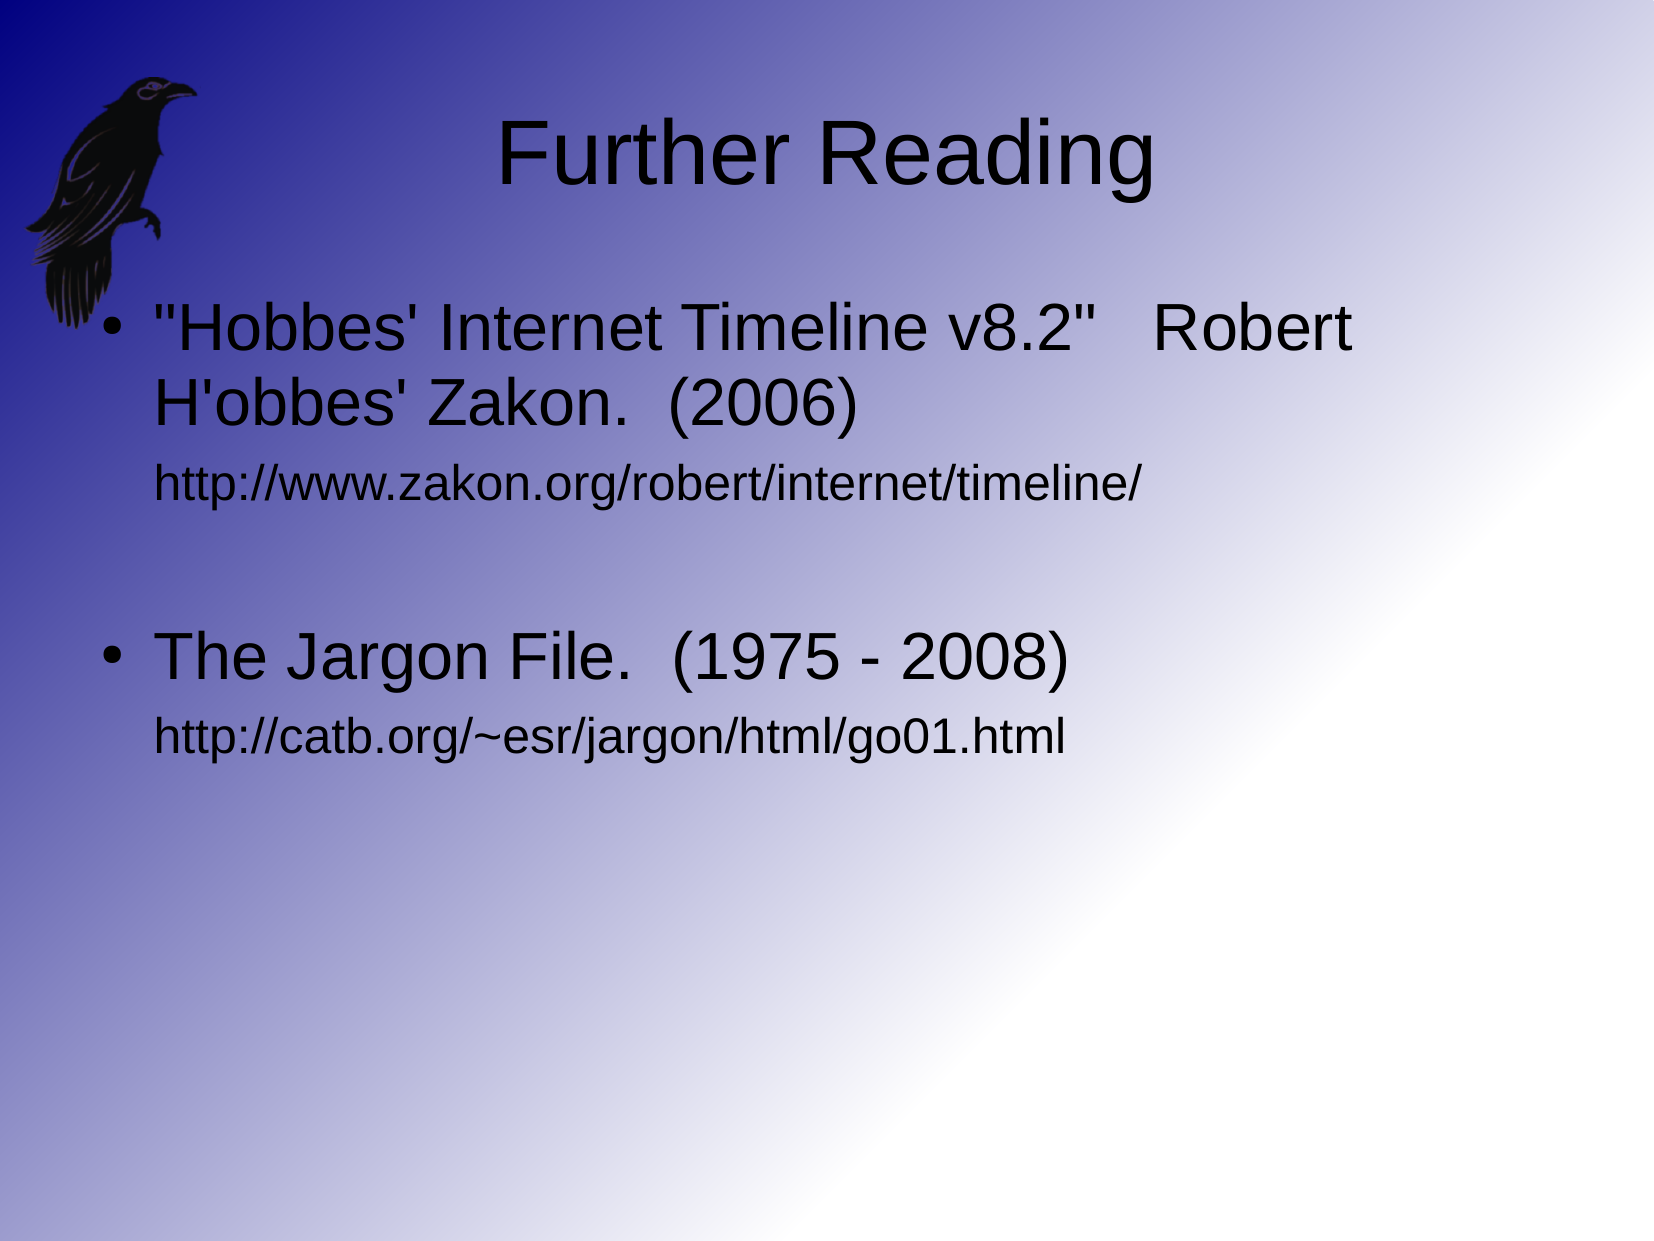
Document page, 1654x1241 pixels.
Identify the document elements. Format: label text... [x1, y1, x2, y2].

list "Hobbes' Internet Timeline v8.2" Robert H'obbes' Zakon. (2006) http://www.zakon.org/robert/internet/timeline/ The Jargon File. (1975 - 2008) http://catb.org/~esr/jargon/html/go01.html [82, 290, 1571, 1109]
title Further Reading [82, 49, 1571, 257]
picture [22, 77, 201, 330]
